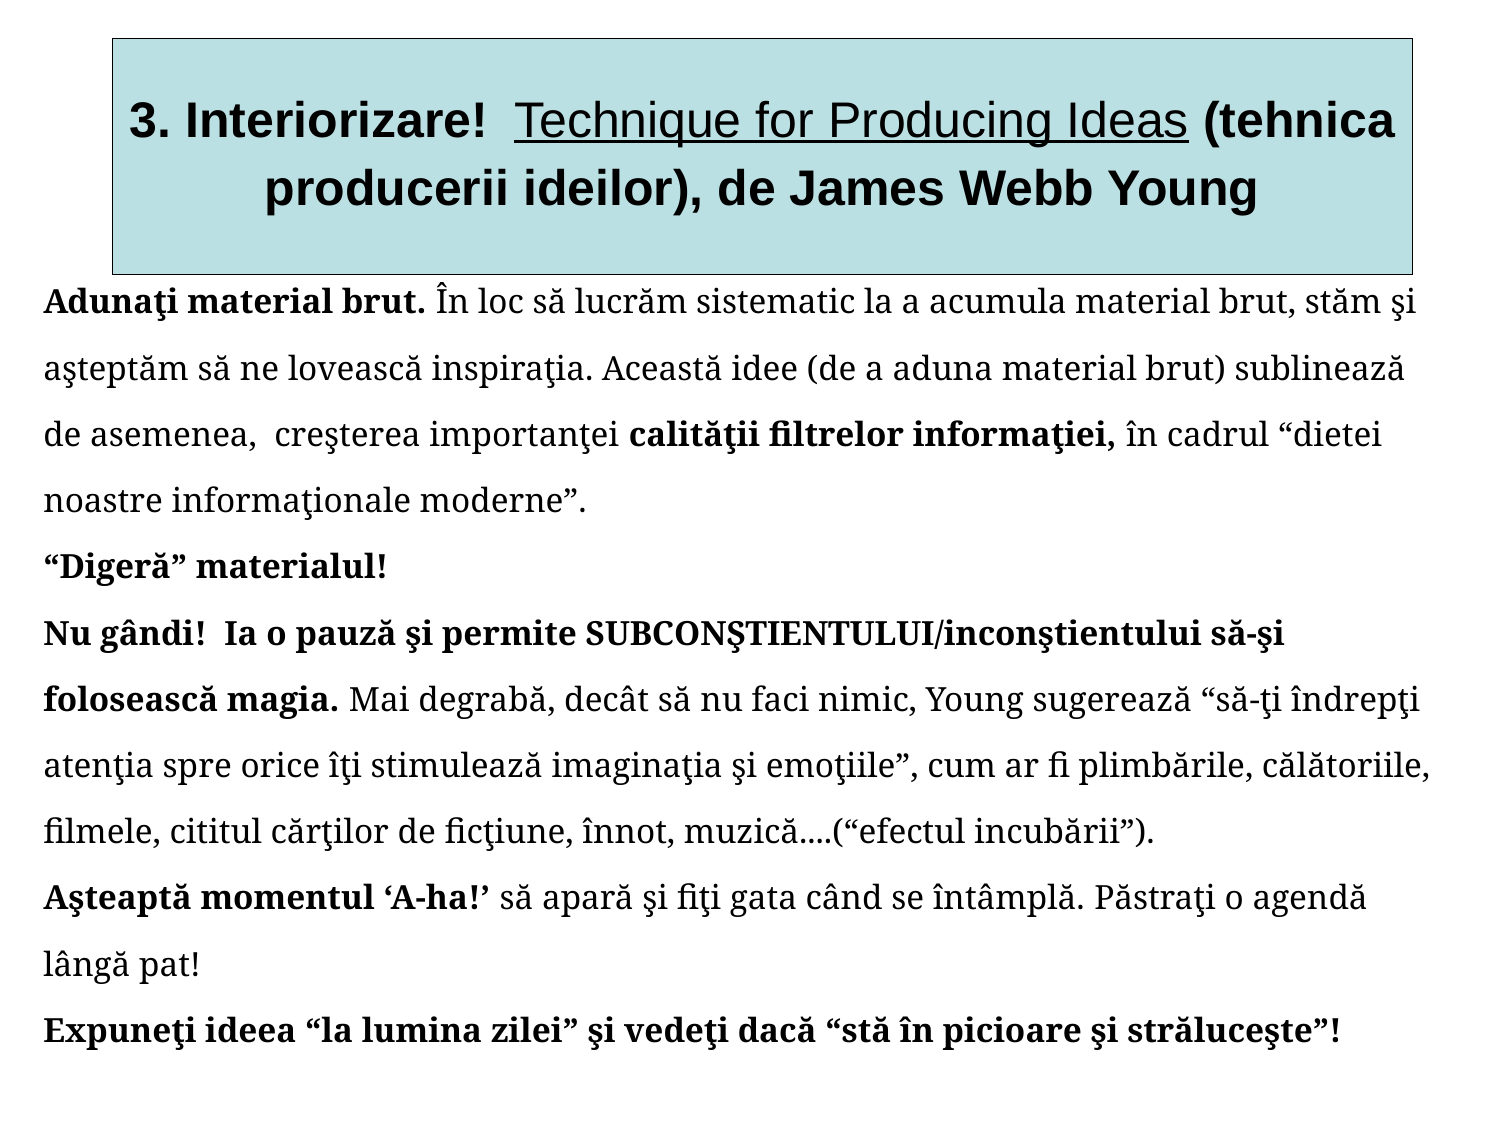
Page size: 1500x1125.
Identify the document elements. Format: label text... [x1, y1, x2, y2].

title 3. Interiorizare! Technique for Producing Ideas (tehnica producerii ideilor), de James Webb Young [112, 38, 1413, 246]
list Adunaţi material brut. În loc să lucrăm sistematic la a acumula material brut, stăm şi aşteptăm să ne lovească inspiraţia. Această idee (de a aduna material brut) sublinează de asemenea, creşterea importanţei calităţii filtrelor informaţiei, în cadrul “dietei noastre informaţionale moderne”. “Digeră” materialul! Nu gândi! Ia o pauză şi permite SUBCONŞTIENTULUI/inconştientului să-şi folosească magia. Mai degrabă, decât să nu faci nimic, Young sugerează “să-ţi îndrepţi atenţia spre orice îţi stimulează imaginaţia şi emoţiile”, cum ar fi plimbările, călătoriile, filmele, cititul cărţilor de ficţiune, înnot, muzică....(“efectul incubării”). Aşteaptă momentul ‘A-ha!’ să apară şi fiţi gata când se întâmplă. Păstraţi o agendă lângă pat! Expuneţi ideea “la lumina zilei” şi vedeţi dacă “stă în picioare şi străluceşte”! [28, 246, 1449, 1096]
